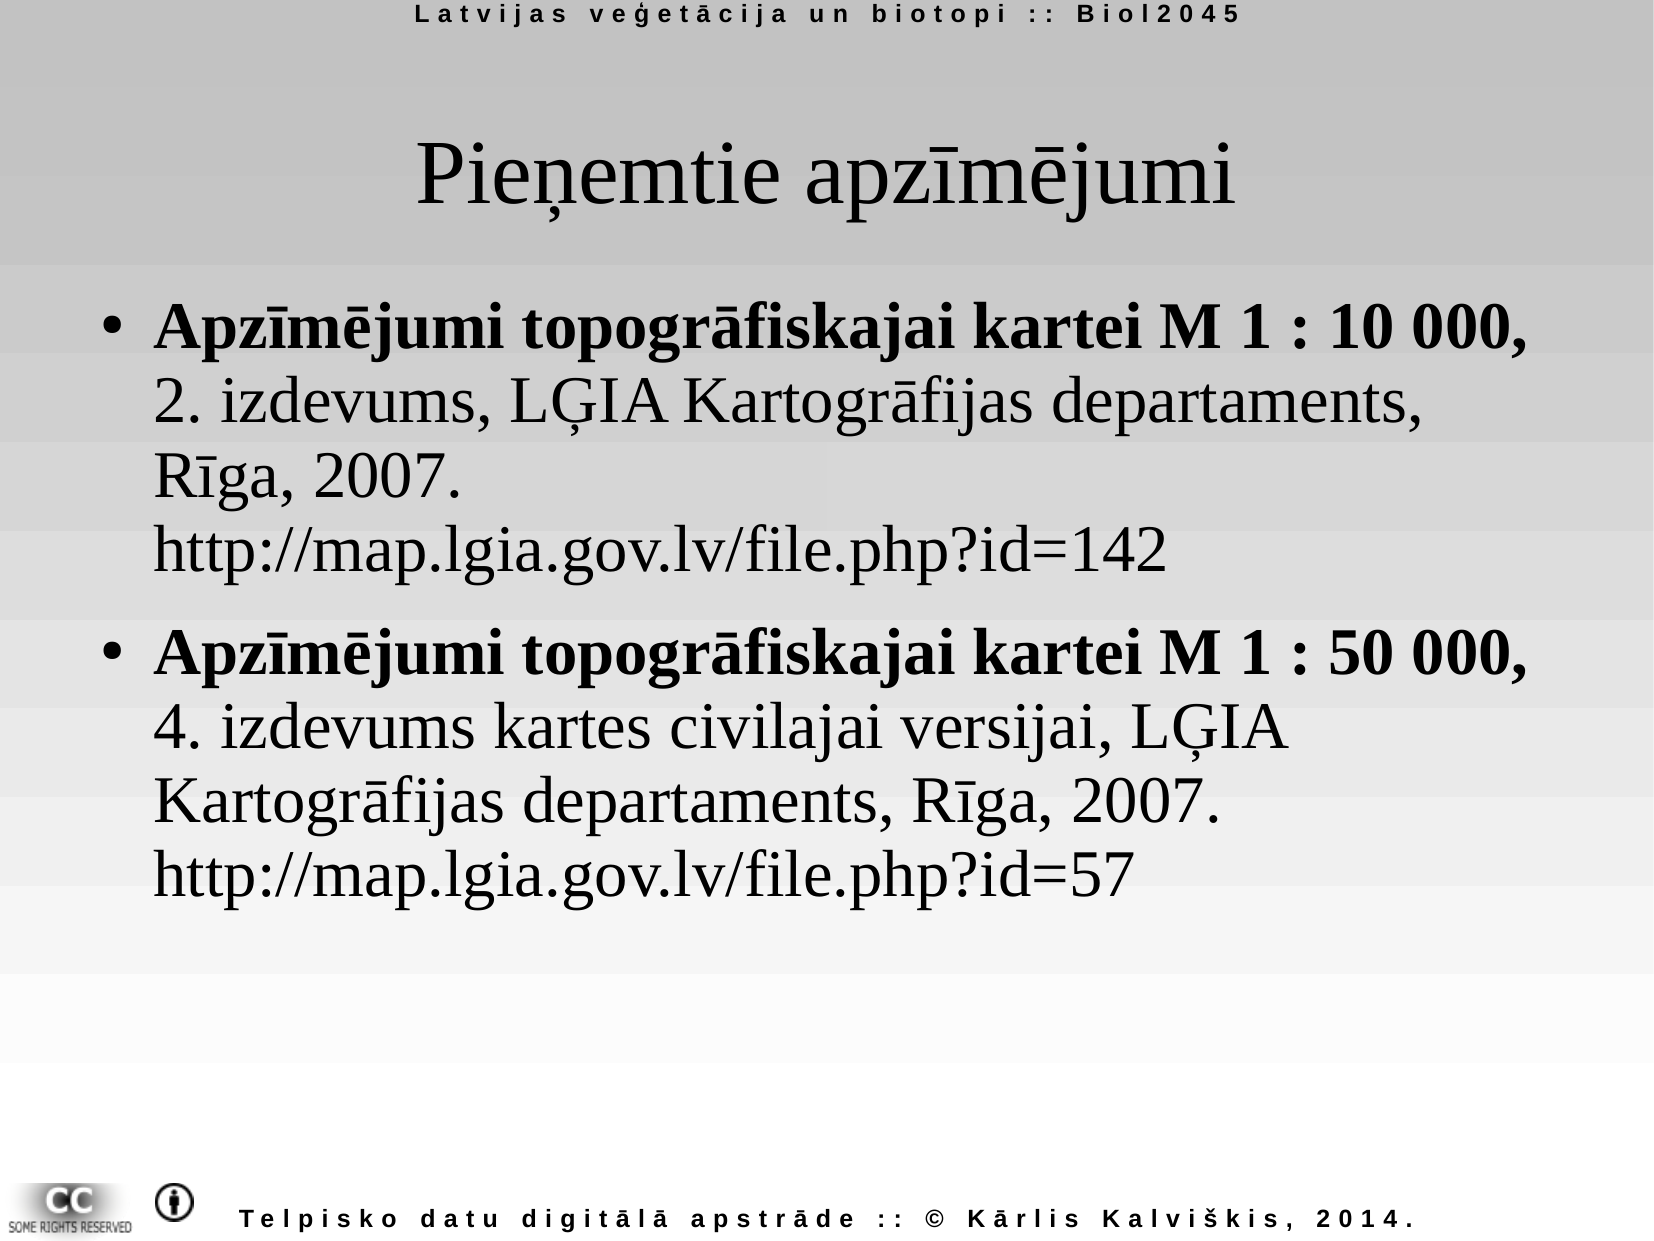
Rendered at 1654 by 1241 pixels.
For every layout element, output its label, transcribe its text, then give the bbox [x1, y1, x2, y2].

picture [0, 0, 1654, 1241]
list Apzīmējumi topogrāfiskajai kartei M 1 : 10 000, 2. izdevums, LĢIA Kartogrāfijas departaments, Rīga, 2007. http://map.lgia.gov.lv/file.php?id=142 Apzīmējumi topogrāfiskajai kartei M 1 : 50 000, 4. izdevums kartes civilajai versijai, LĢIA Kartogrāfijas departaments, Rīga, 2007. http://map.lgia.gov.lv/file.php?id=57 [82, 289, 1571, 1113]
title Pieņemtie apzīmējumi [29, 49, 1625, 296]
